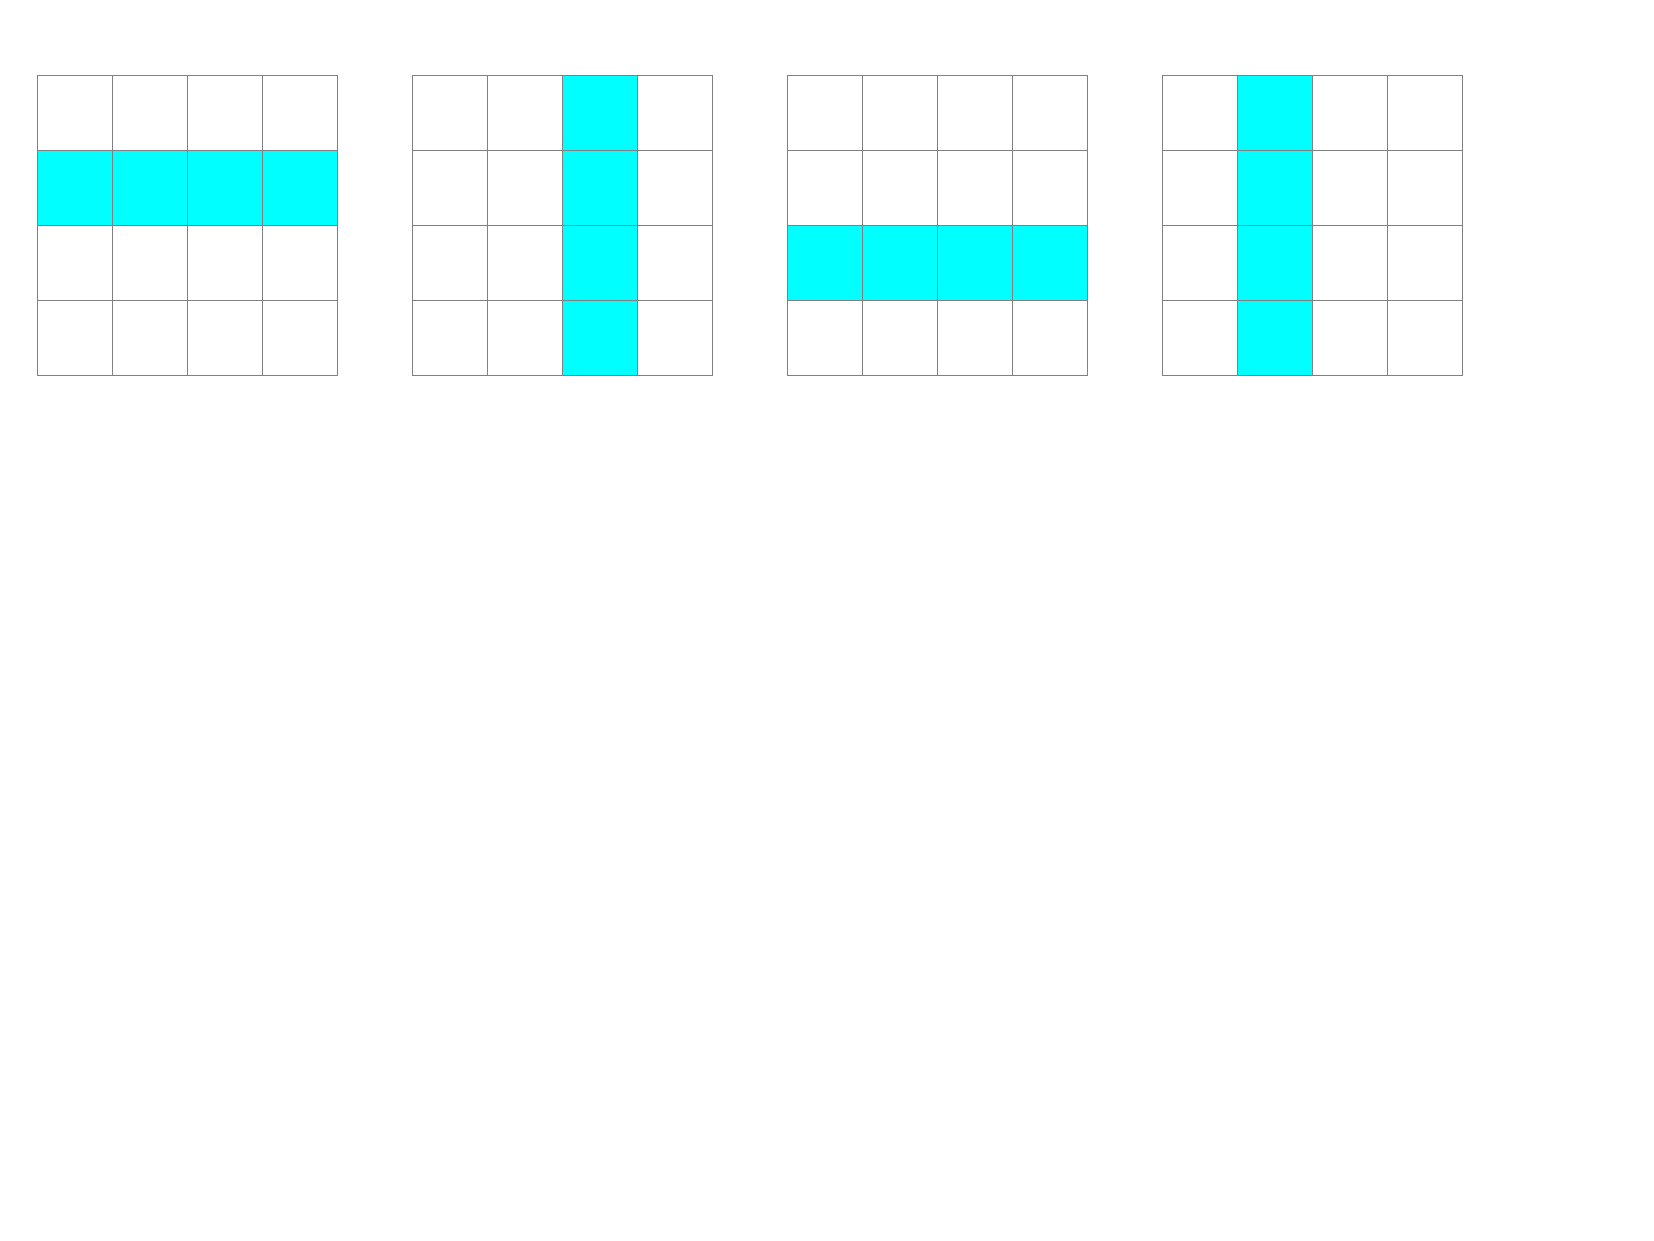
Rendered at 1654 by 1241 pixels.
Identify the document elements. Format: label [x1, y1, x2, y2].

text_box [787, 225, 1088, 300]
text_box [562, 75, 637, 376]
text_box [37, 150, 338, 225]
text_box [1237, 75, 1312, 376]
